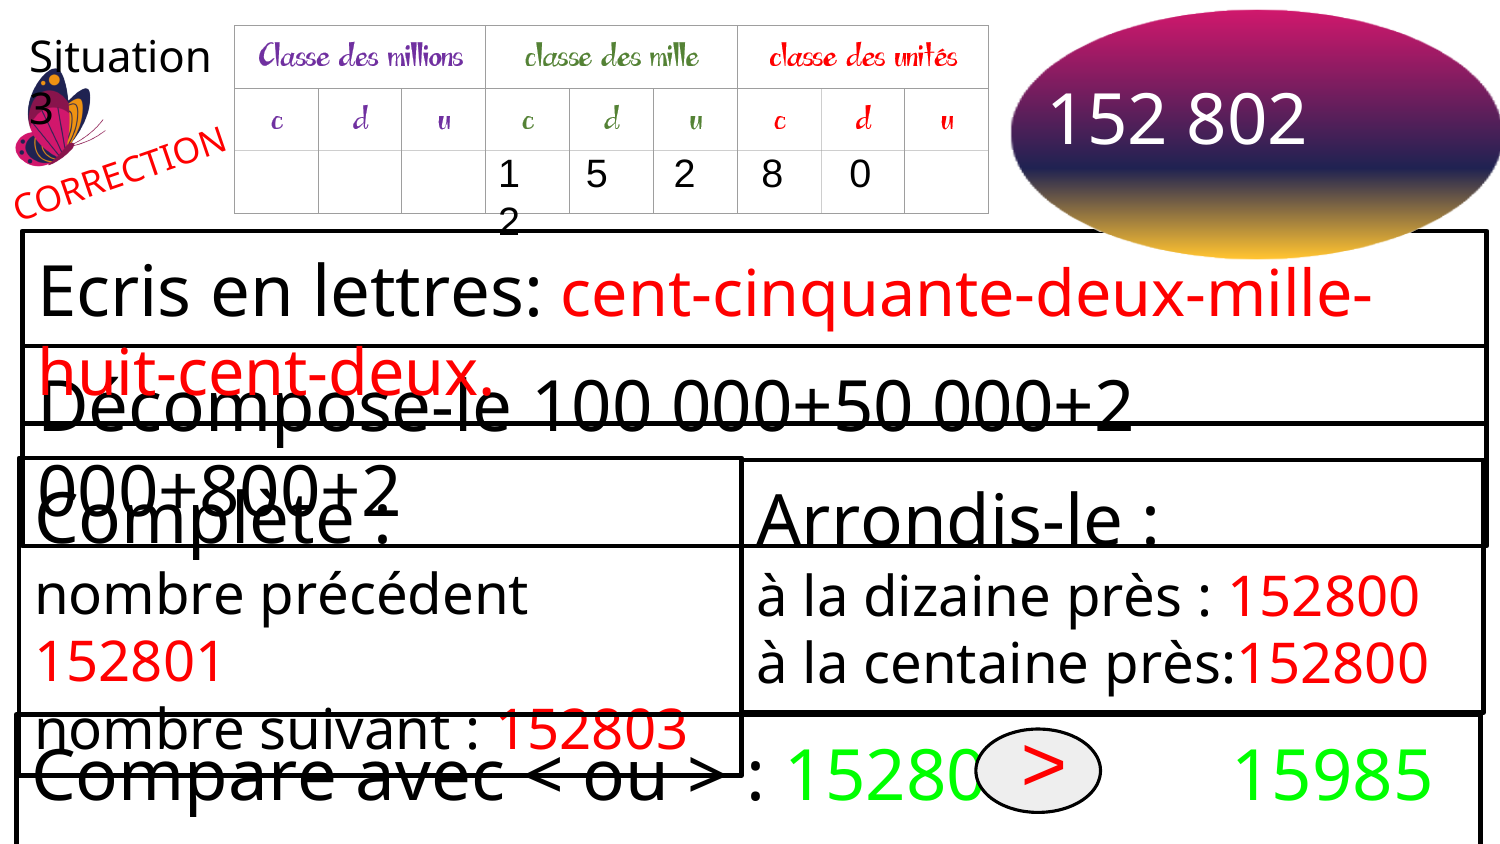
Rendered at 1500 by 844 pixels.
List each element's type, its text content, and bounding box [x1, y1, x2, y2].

text_box 1 5 2 8 0 2 [483, 133, 959, 212]
text_box [1083, 741, 1101, 800]
text_box Complète : nombre précédent 152801 nombre suivant : 152803 [19, 458, 739, 711]
text_box Compare avec < ou > : 152802 15985 [1083, 714, 1481, 831]
text_box Ecris en lettres: cent-cinquante-deux-mille-huit-cent-deux. [22, 230, 1487, 348]
text_box < [993, 707, 1083, 834]
text_box Situation 3 [14, 13, 232, 97]
text_box Décompose-le 100 000+50 000+2 000+800+2 [25, 348, 1484, 421]
text_box CORRECTION [0, 79, 302, 249]
text_box 152 802 [1031, 58, 1445, 175]
text_box [975, 742, 993, 800]
text_box Compare avec < ou > : 152802 15985 [16, 714, 993, 831]
text_box Arrondis-le : à la dizaine près : 152800 à la centaine près:152800 [741, 460, 1484, 713]
text_box Décompose-le 100 000+50 000+2 000+800+2 [22, 426, 1487, 463]
picture [231, 0, 1500, 283]
picture [0, 88, 141, 168]
